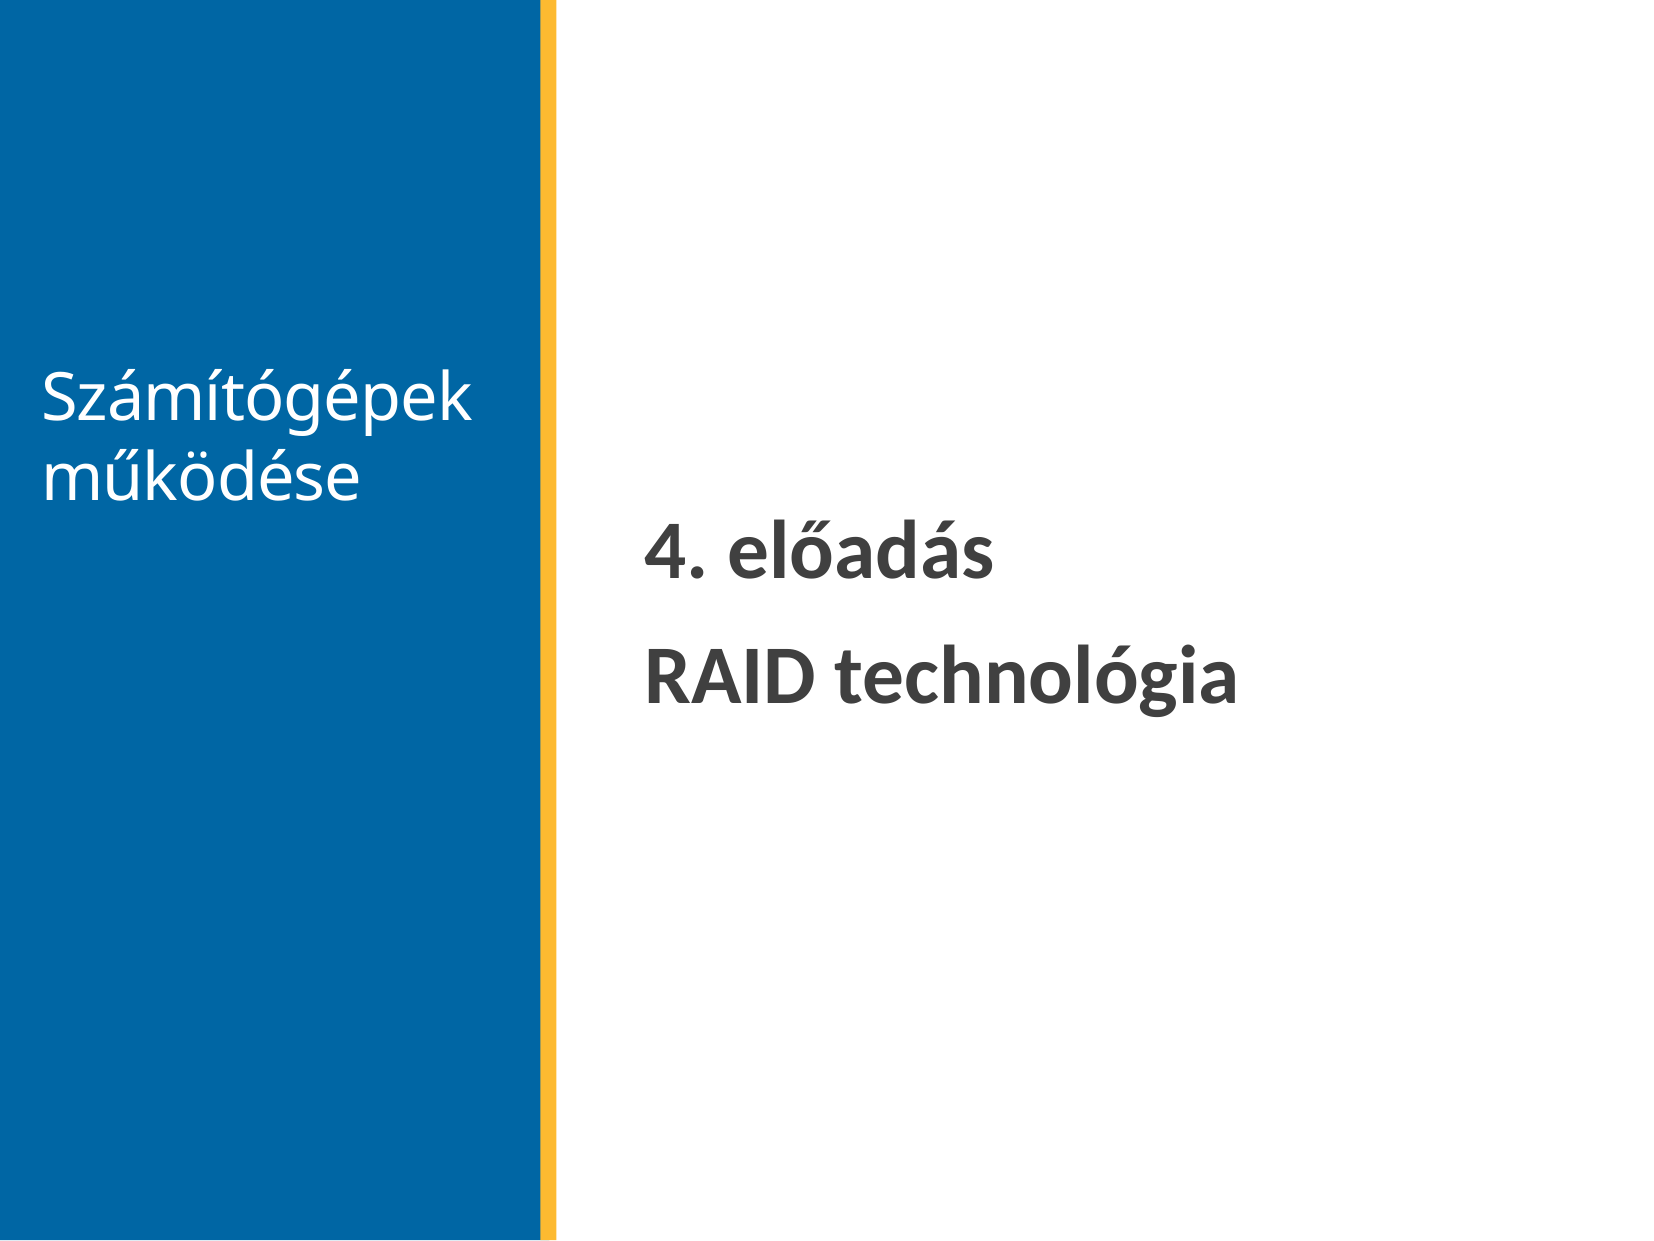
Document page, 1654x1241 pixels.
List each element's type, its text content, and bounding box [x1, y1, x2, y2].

title Számítógépek működése [25, 107, 497, 521]
list 4. előadás RAID technológia [625, 132, 1532, 1084]
